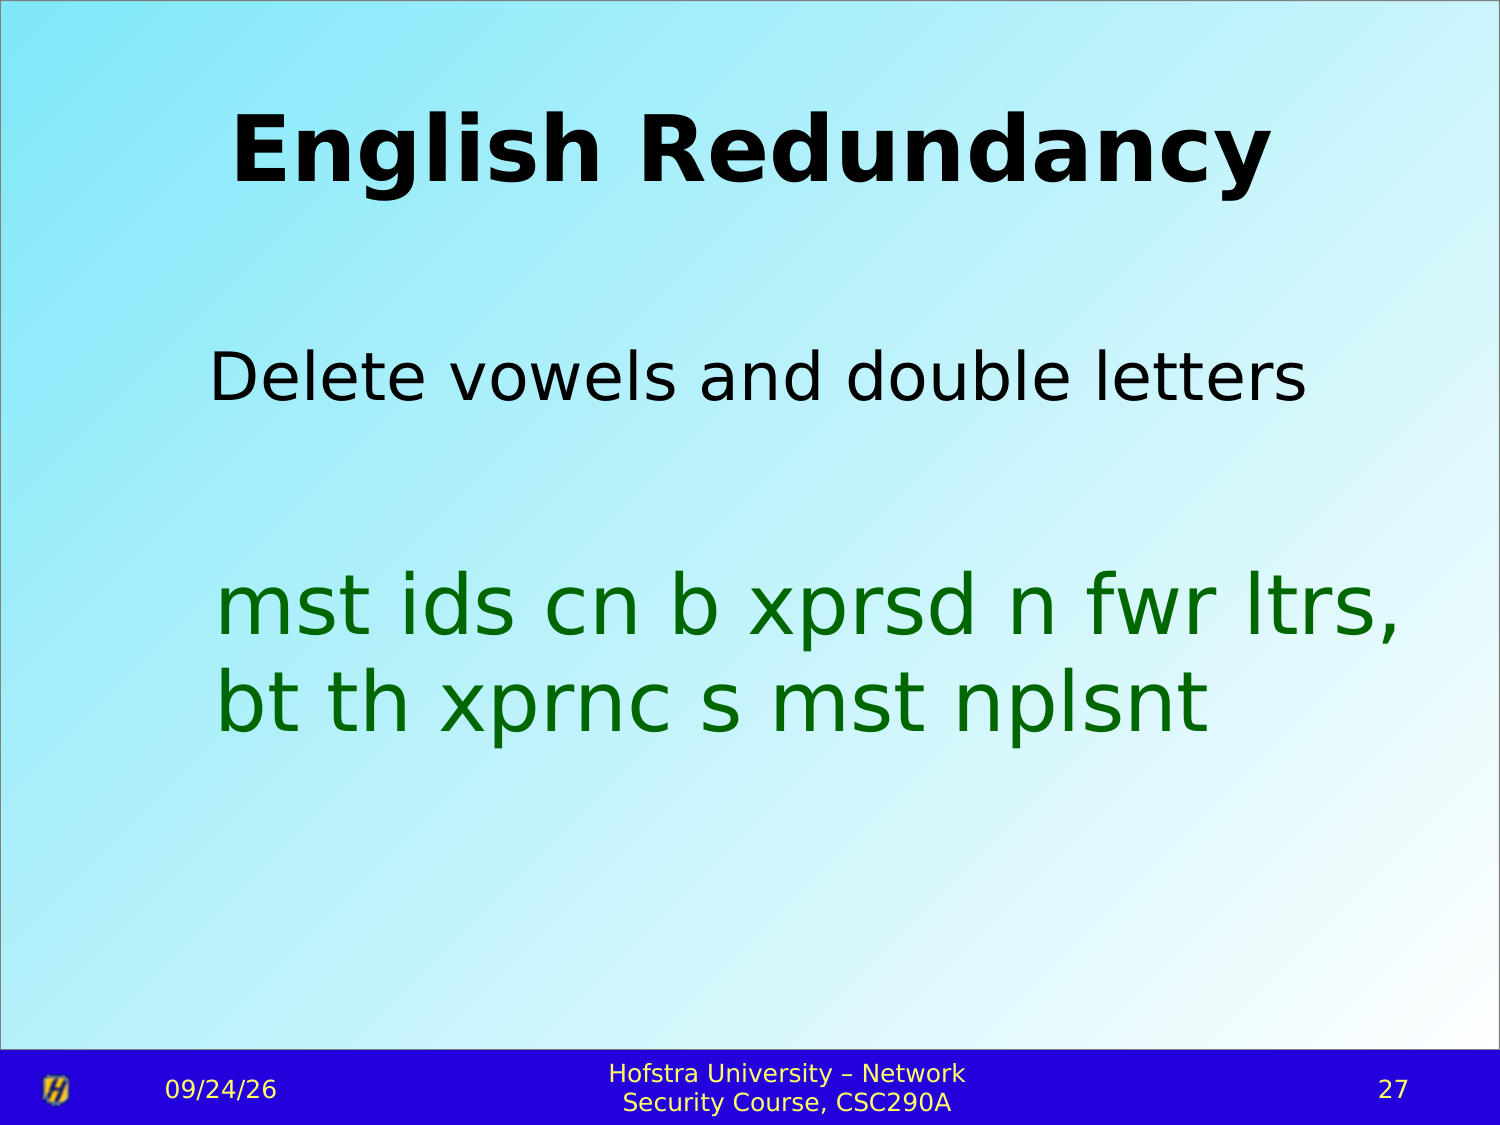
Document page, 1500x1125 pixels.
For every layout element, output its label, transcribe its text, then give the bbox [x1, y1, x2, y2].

title English Redundancy [112, 88, 1391, 212]
picture [37, 1072, 76, 1110]
list Delete vowels and double letters [193, 330, 1469, 451]
text_box mst ids cn b xprsd n fwr ltrs, bt th xprnc s mst nplsnt [199, 549, 1446, 760]
